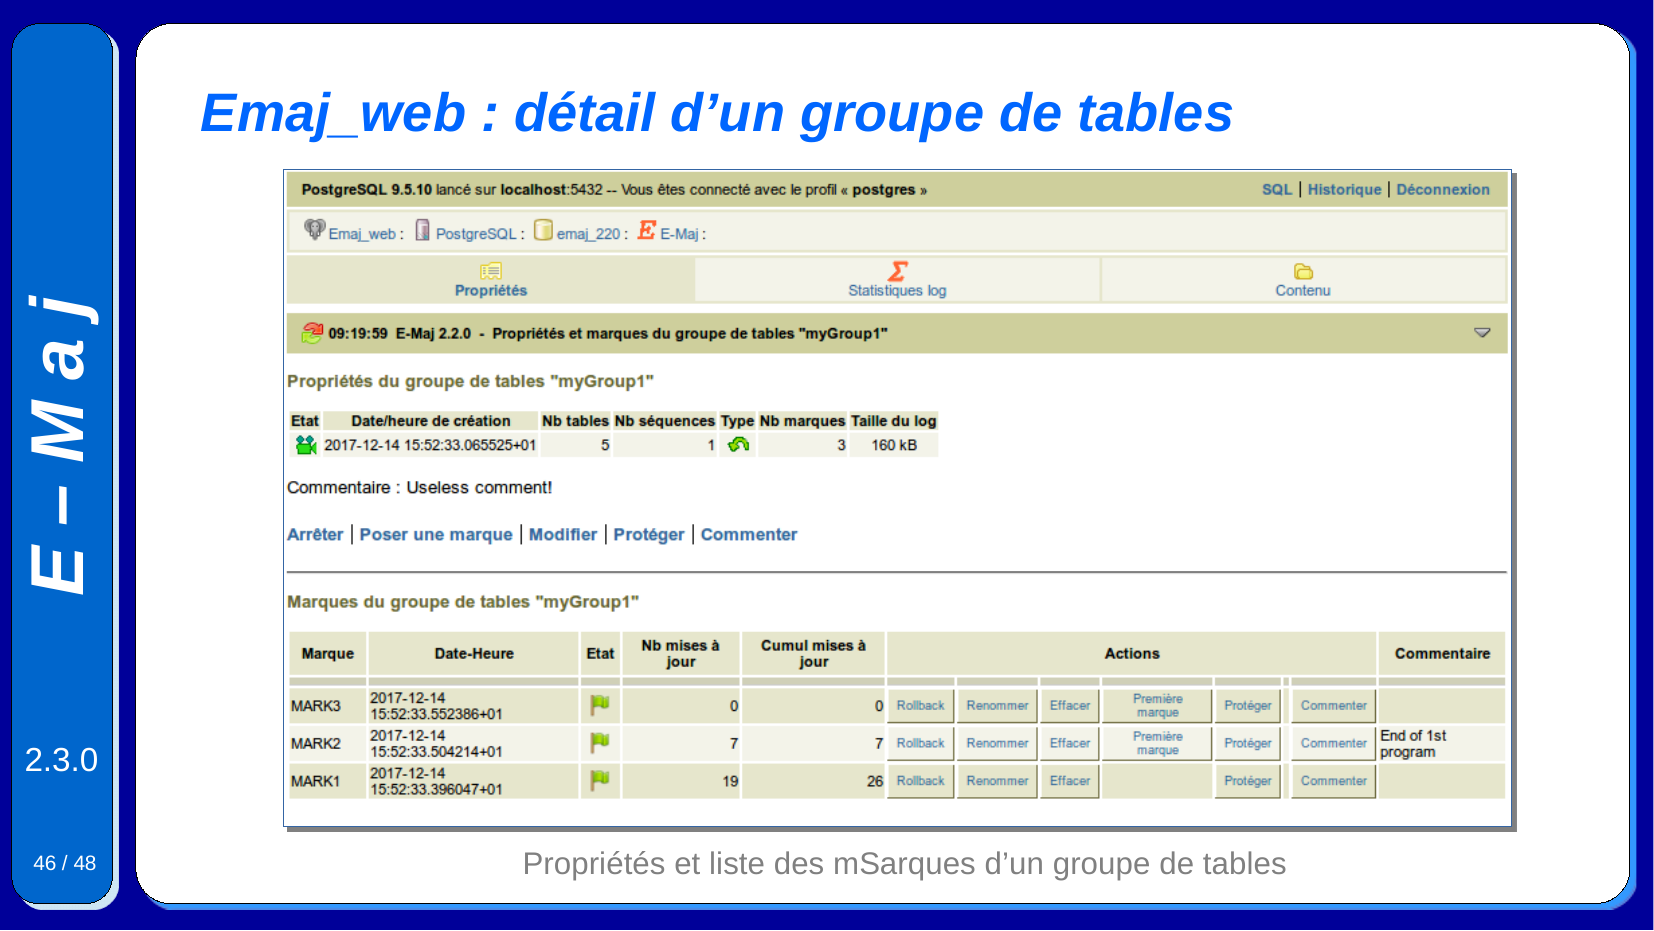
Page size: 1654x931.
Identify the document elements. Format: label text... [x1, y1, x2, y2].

title Emaj_web : détail d’un groupe de tables [200, 34, 1575, 191]
text_box Propriétés et liste des mSarques d’un groupe de tables [507, 838, 1304, 889]
picture [283, 168, 1512, 827]
